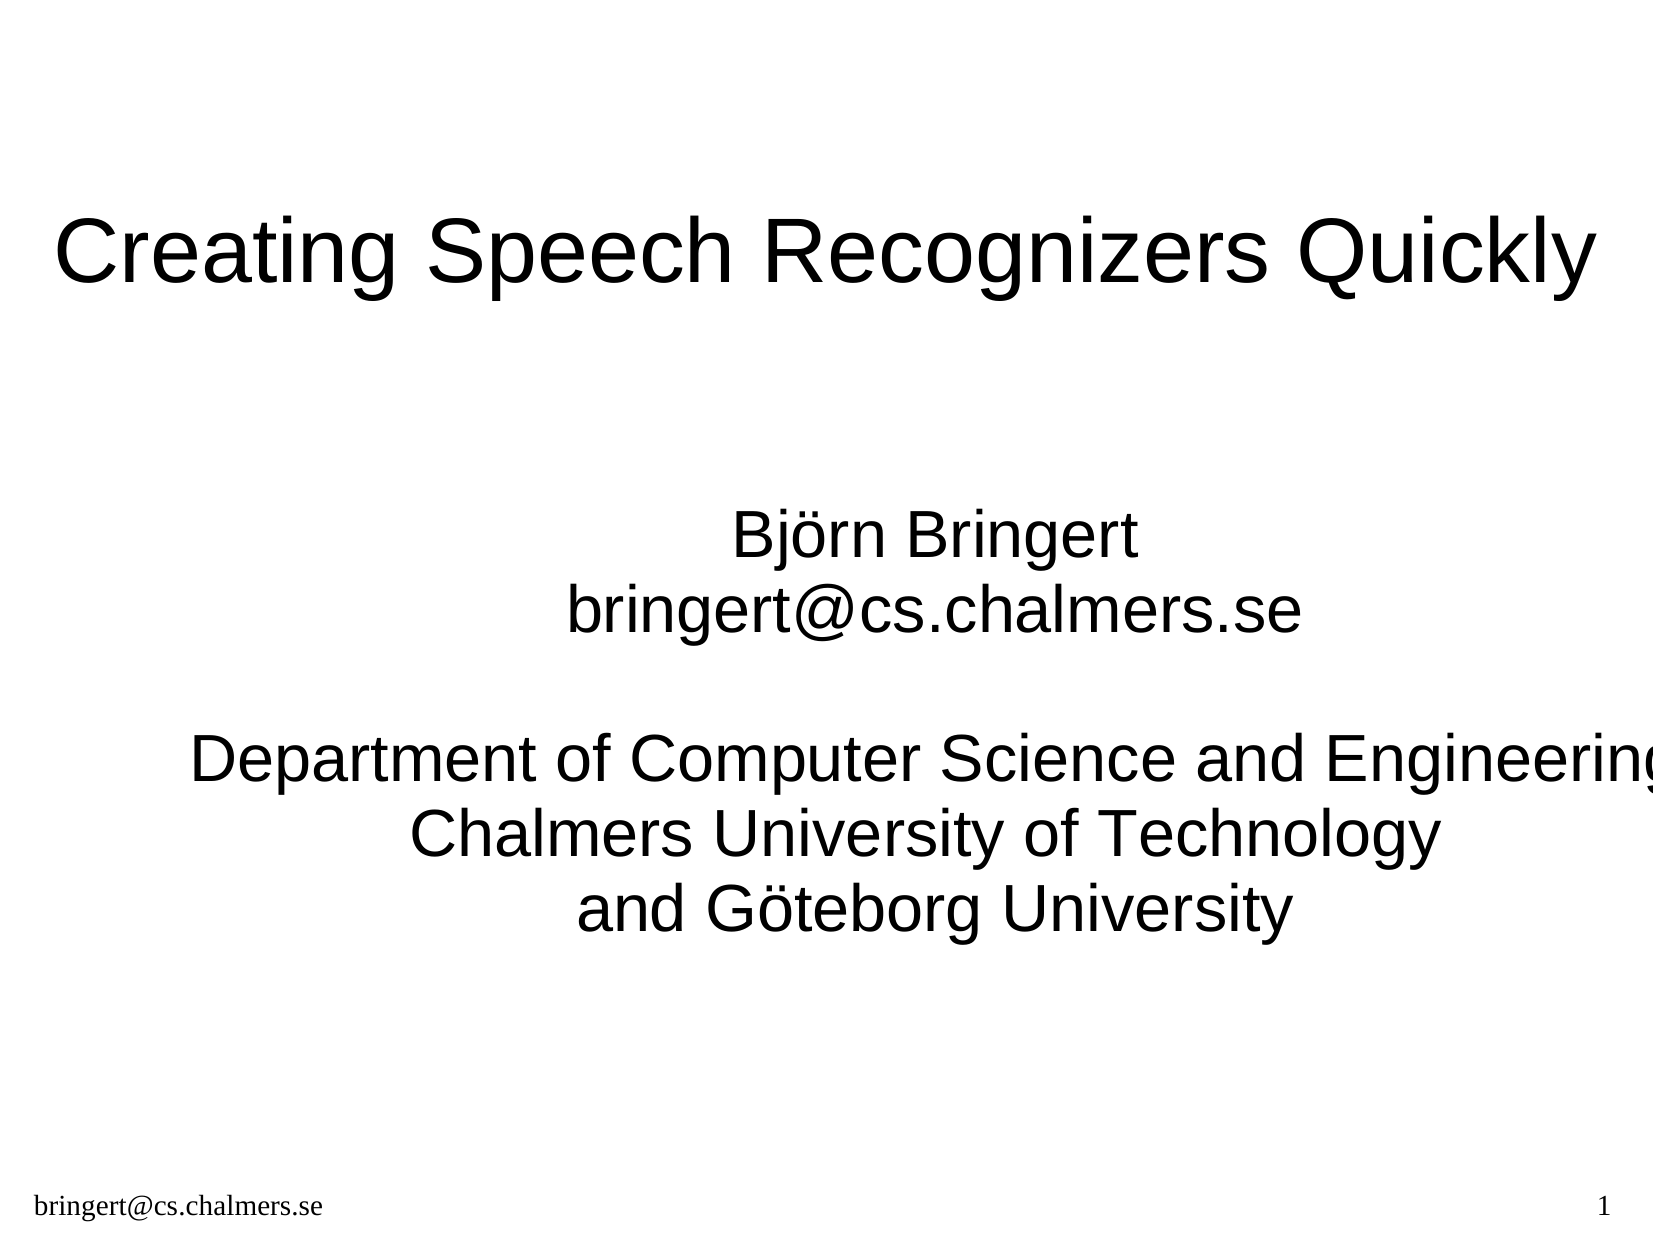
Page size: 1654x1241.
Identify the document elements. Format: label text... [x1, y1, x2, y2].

text_box Björn Bringert bringert@cs.chalmers.se Department of Computer Science and Engineering Chalmers University of Technology and Göteborg University [174, 489, 1432, 1005]
title Creating Speech Recognizers Quickly [0, 149, 1653, 352]
